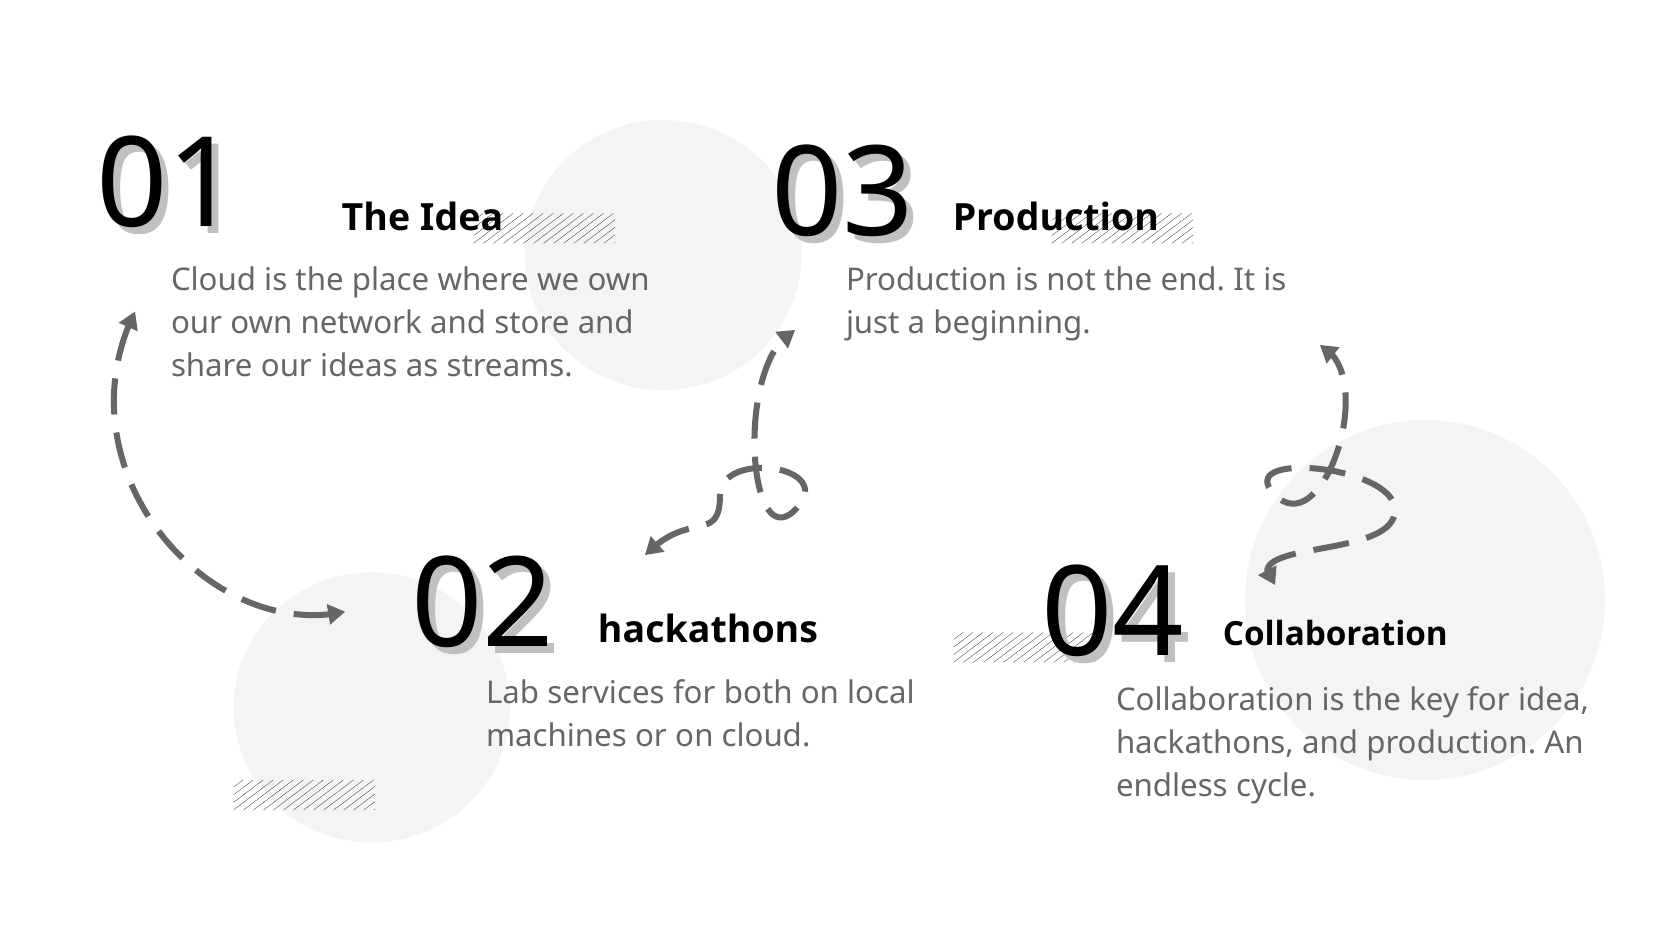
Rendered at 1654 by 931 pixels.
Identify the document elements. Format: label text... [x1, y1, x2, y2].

text_box Collaboration is the key for idea, hackathons, and production. An endless cycle. [1101, 670, 1627, 856]
text_box Production is not the end. It is just a beginning. [831, 250, 1357, 436]
text_box The Idea [263, 182, 519, 261]
text_box Collaboration [1208, 602, 1464, 681]
text_box 02 [396, 505, 577, 691]
text_box 04 [1026, 514, 1207, 701]
text_box Cloud is the place where we own our own network and store and share our ideas as streams. [156, 250, 682, 436]
text_box hackathons [578, 595, 834, 673]
text_box Production [938, 182, 1194, 261]
text_box 03 [756, 94, 937, 281]
text_box Lab services for both on local machines or on cloud. [471, 662, 997, 849]
text_box 01 [81, 85, 262, 271]
